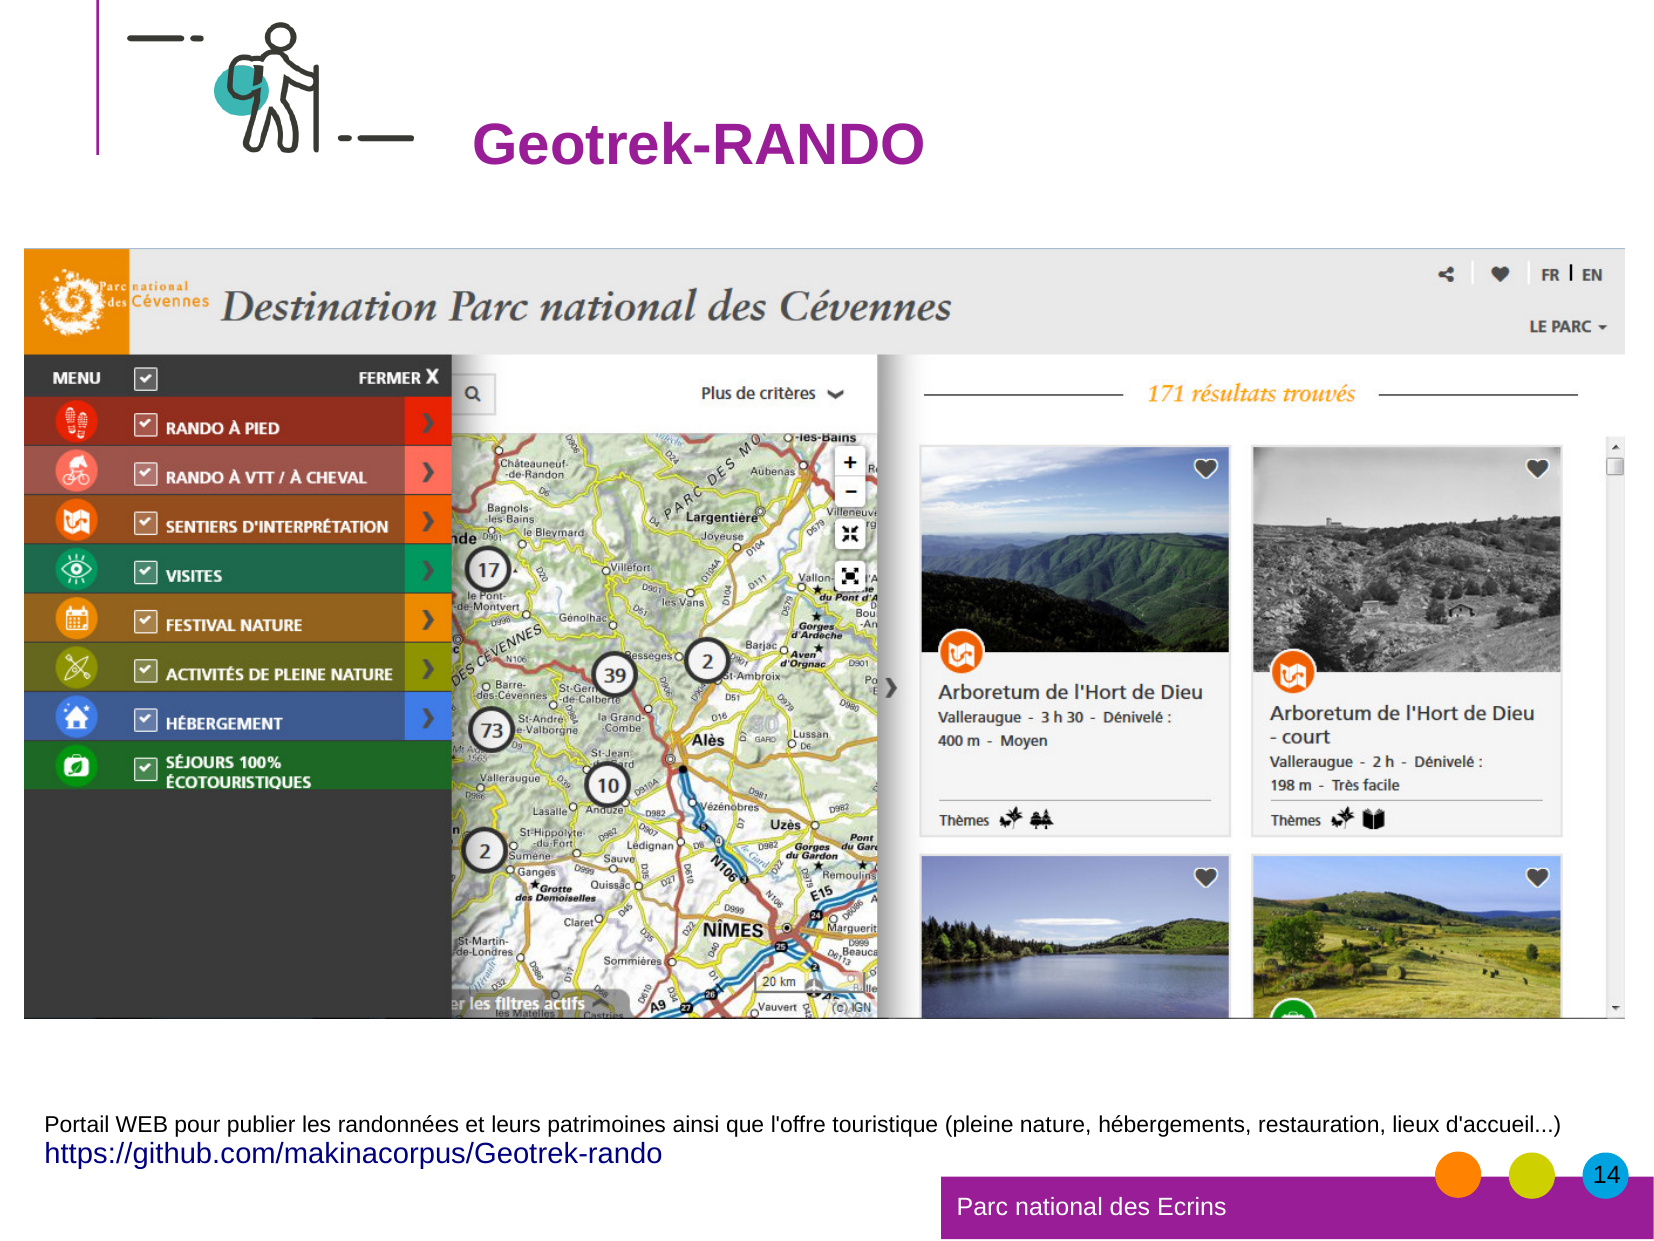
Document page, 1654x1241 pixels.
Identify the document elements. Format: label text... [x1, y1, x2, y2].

picture [127, 22, 414, 153]
picture [24, 248, 1625, 1019]
title Geotrek-RANDO [472, 29, 1241, 178]
text_box Portail WEB pour publier les randonnées et leurs patrimoines ainsi que l'offre touristique (pleine nature, hébergements, restauration, lieux d'accueil...) https://github.com/makinacorpus/Geotrek-rando [29, 1104, 1580, 1178]
